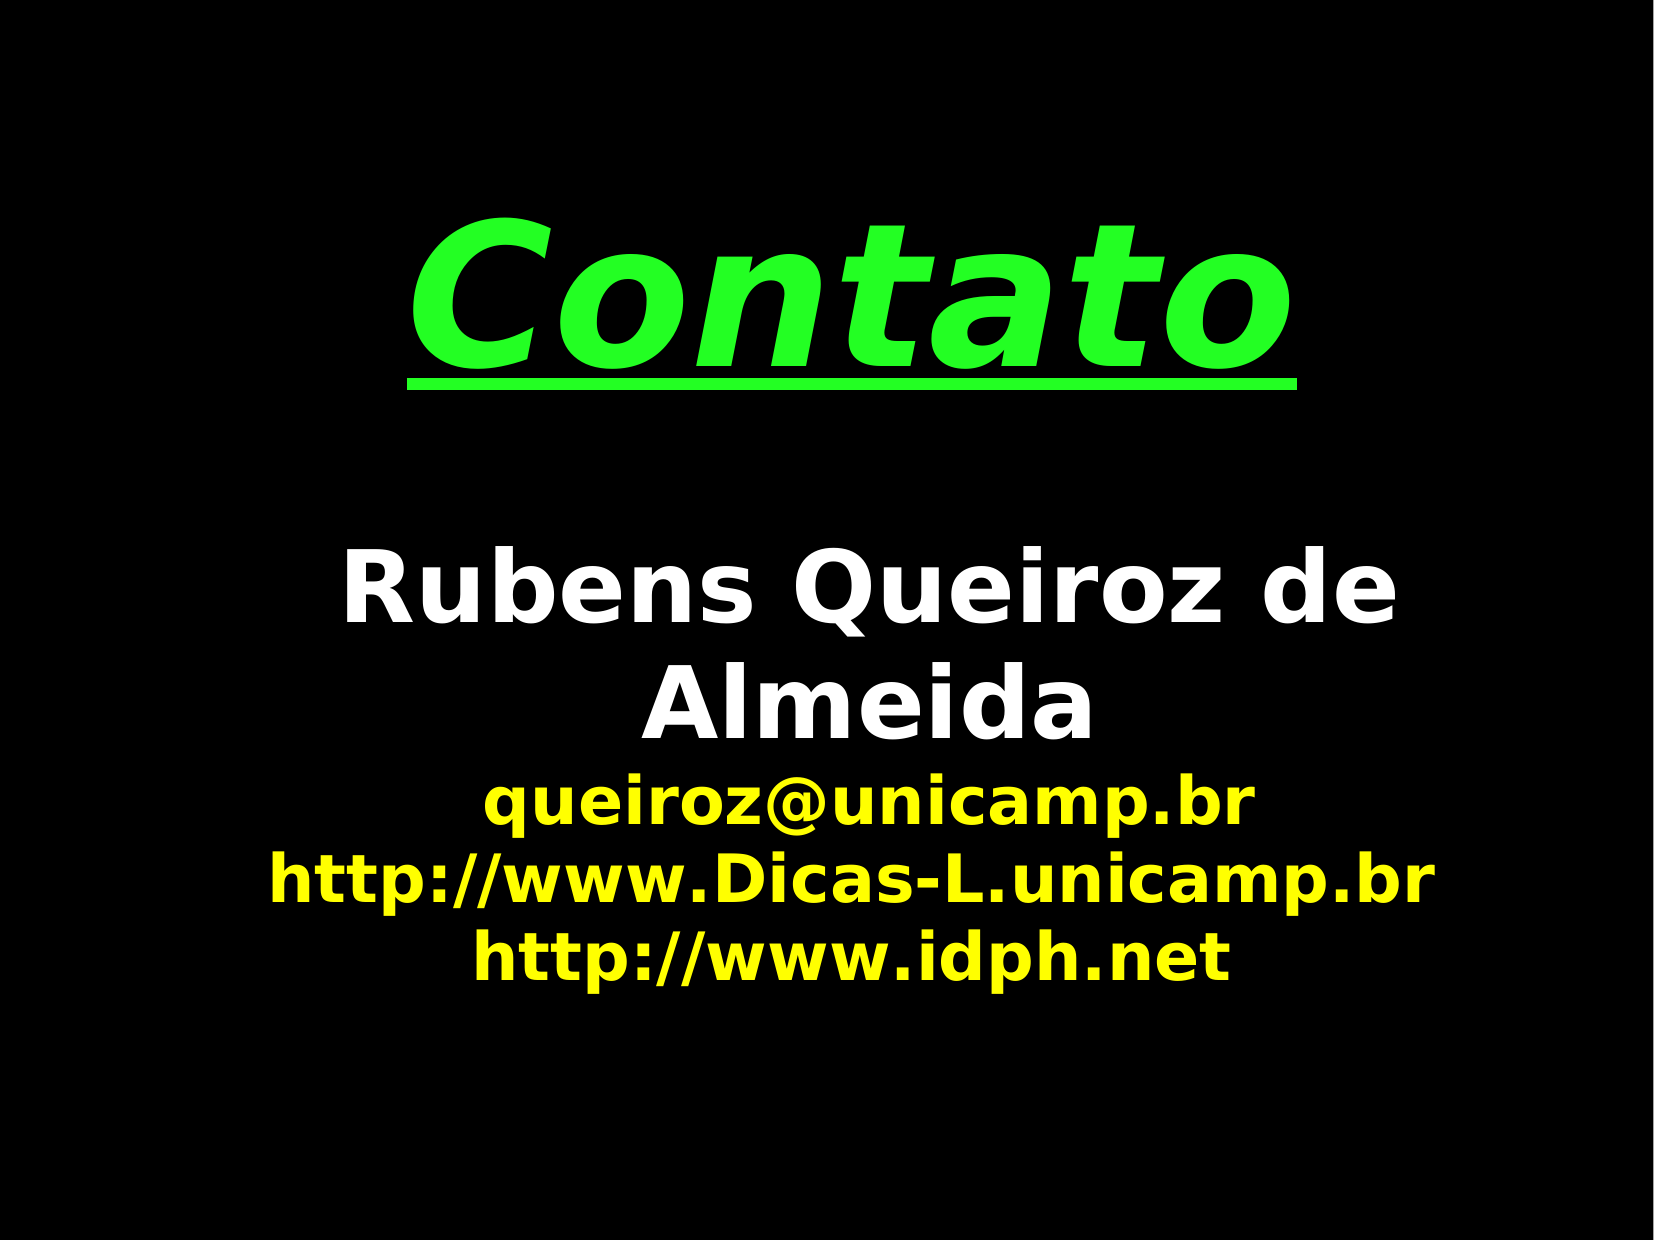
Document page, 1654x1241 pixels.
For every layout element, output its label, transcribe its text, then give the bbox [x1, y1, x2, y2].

subtitle Contato Rubens Queiroz de Almeida queiroz@unicamp.br http://www.Dicas-L.unicamp.br http://www.idph.net [128, 70, 1541, 1106]
